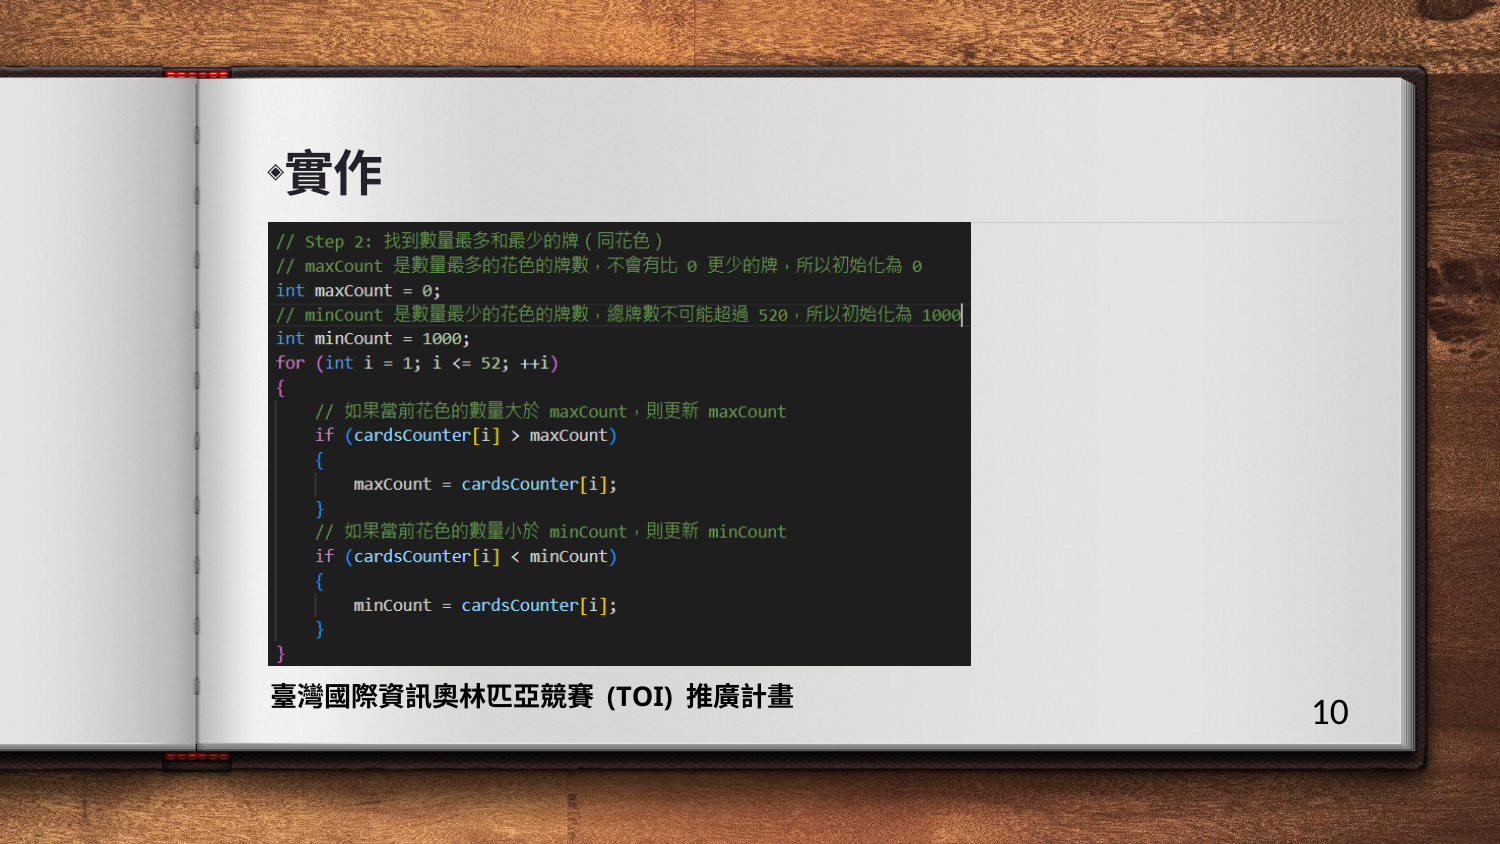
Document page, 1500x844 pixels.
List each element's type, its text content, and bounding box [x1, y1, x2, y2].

picture [268, 222, 971, 666]
list 實作 [252, 126, 1194, 216]
text_box 10 [1295, 672, 1386, 737]
